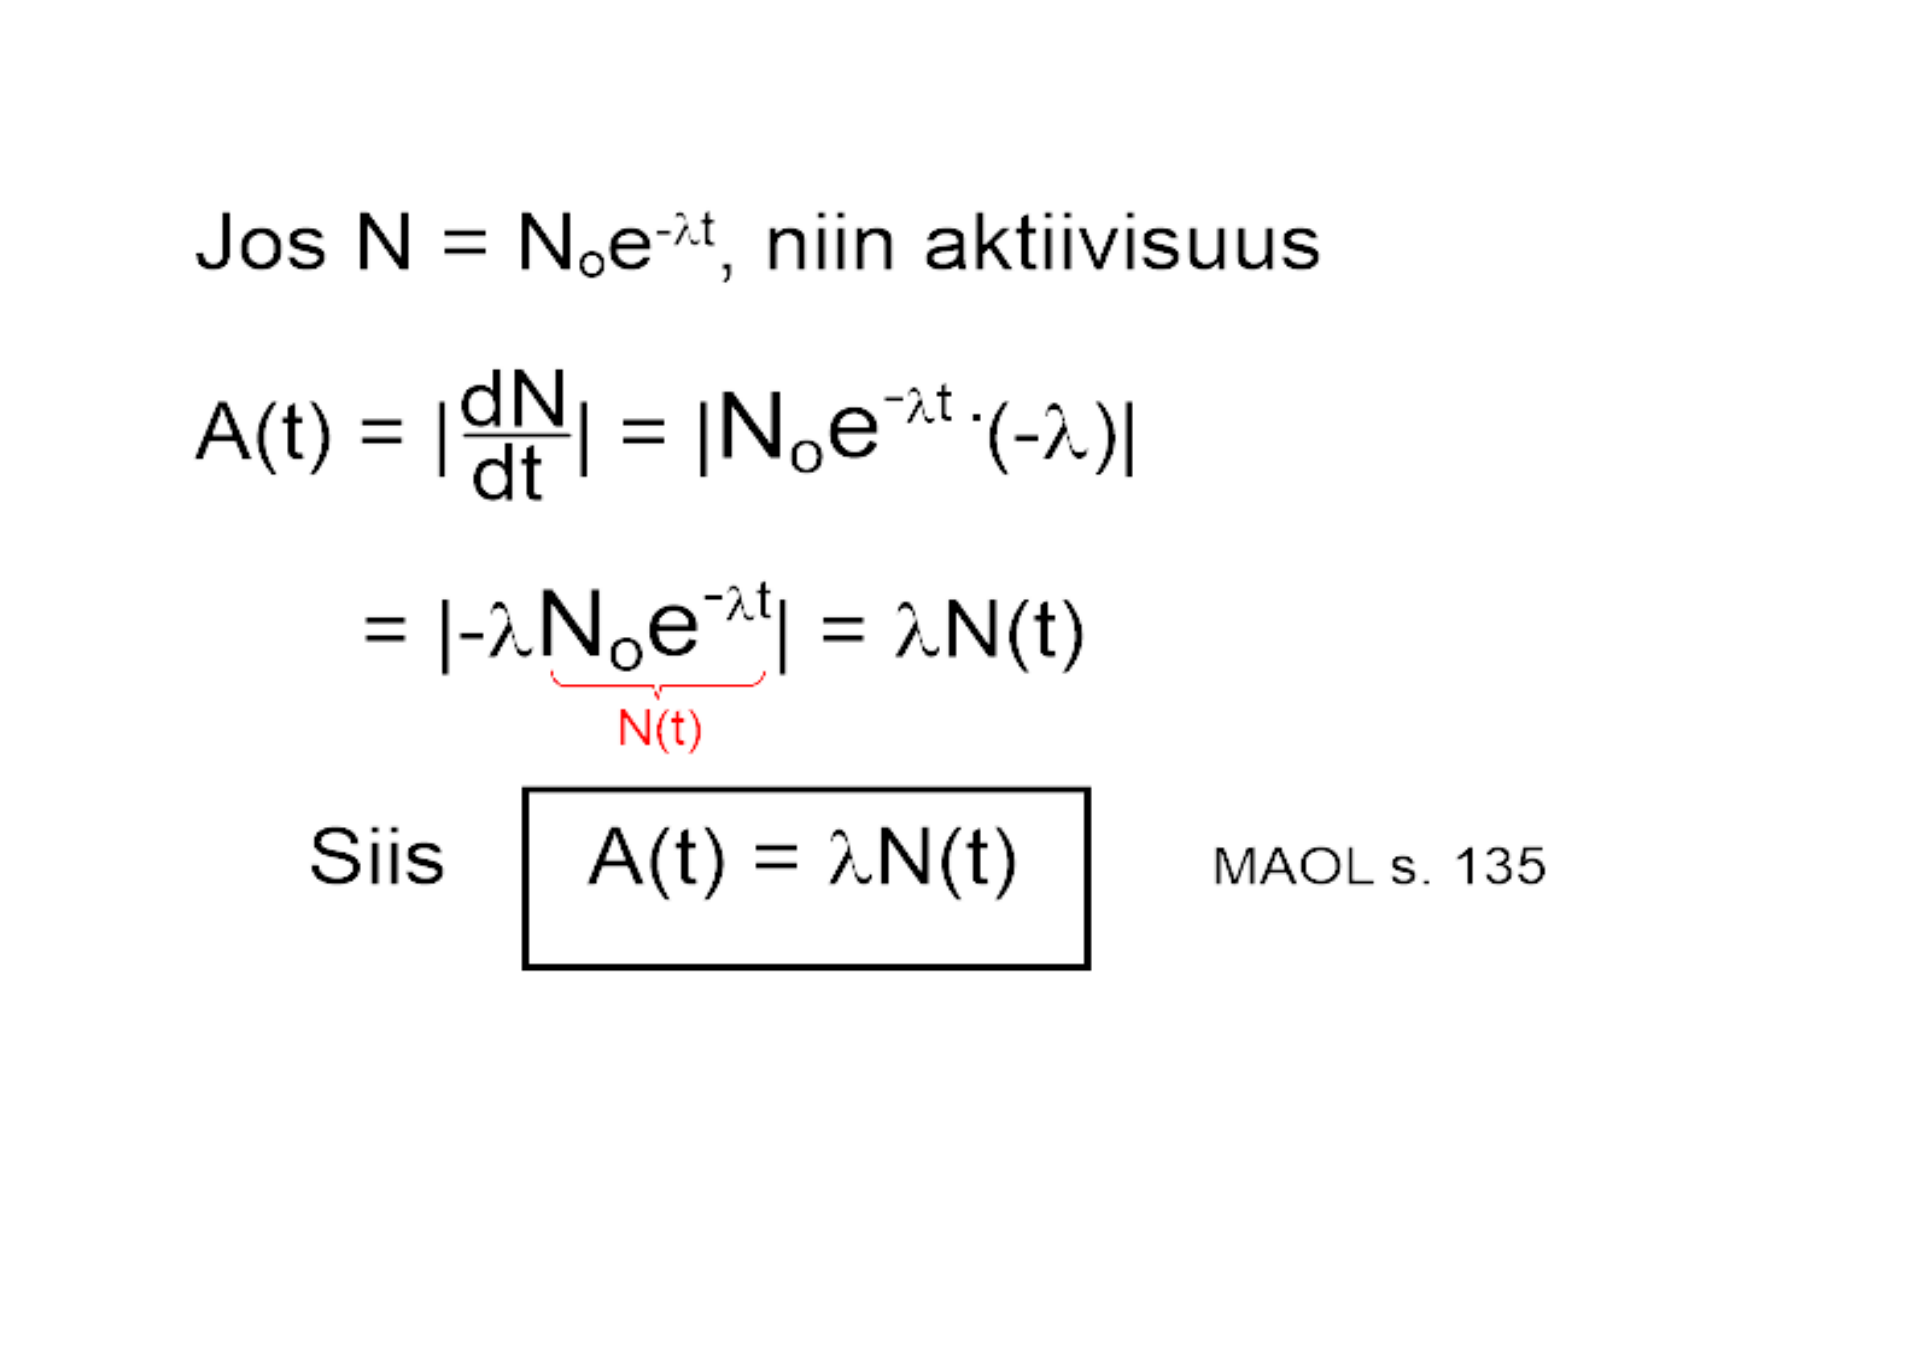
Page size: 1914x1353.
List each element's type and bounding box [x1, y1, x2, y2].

picture [122, 115, 1659, 1016]
